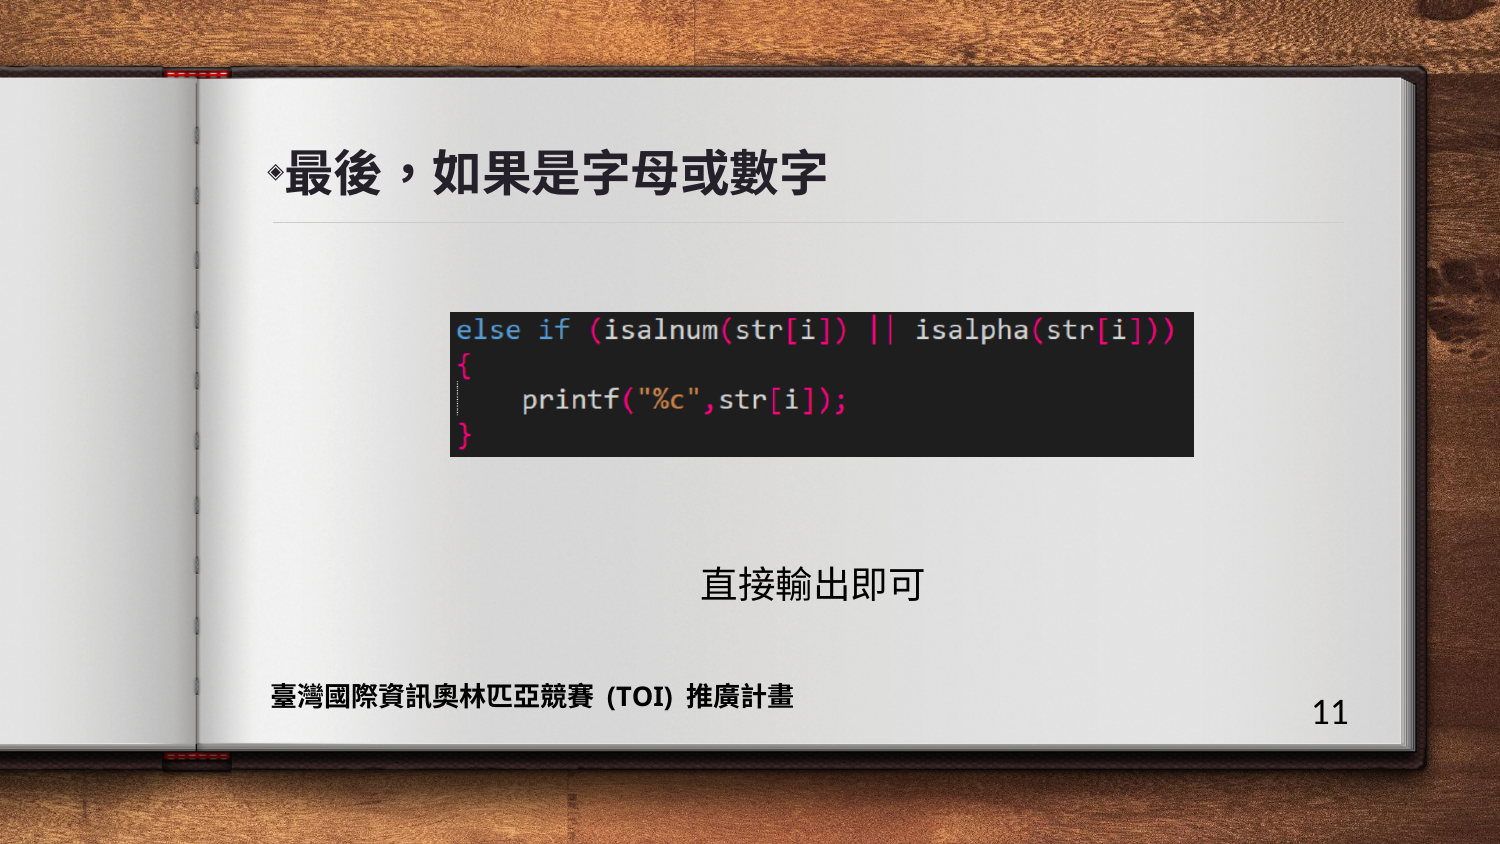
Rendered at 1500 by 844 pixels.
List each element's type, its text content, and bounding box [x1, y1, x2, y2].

text_box [1295, 672, 1386, 737]
picture [450, 312, 1194, 458]
text_box 直接輸出即可 [685, 553, 980, 614]
list 最後，如果是字母或數字 [252, 126, 1194, 216]
